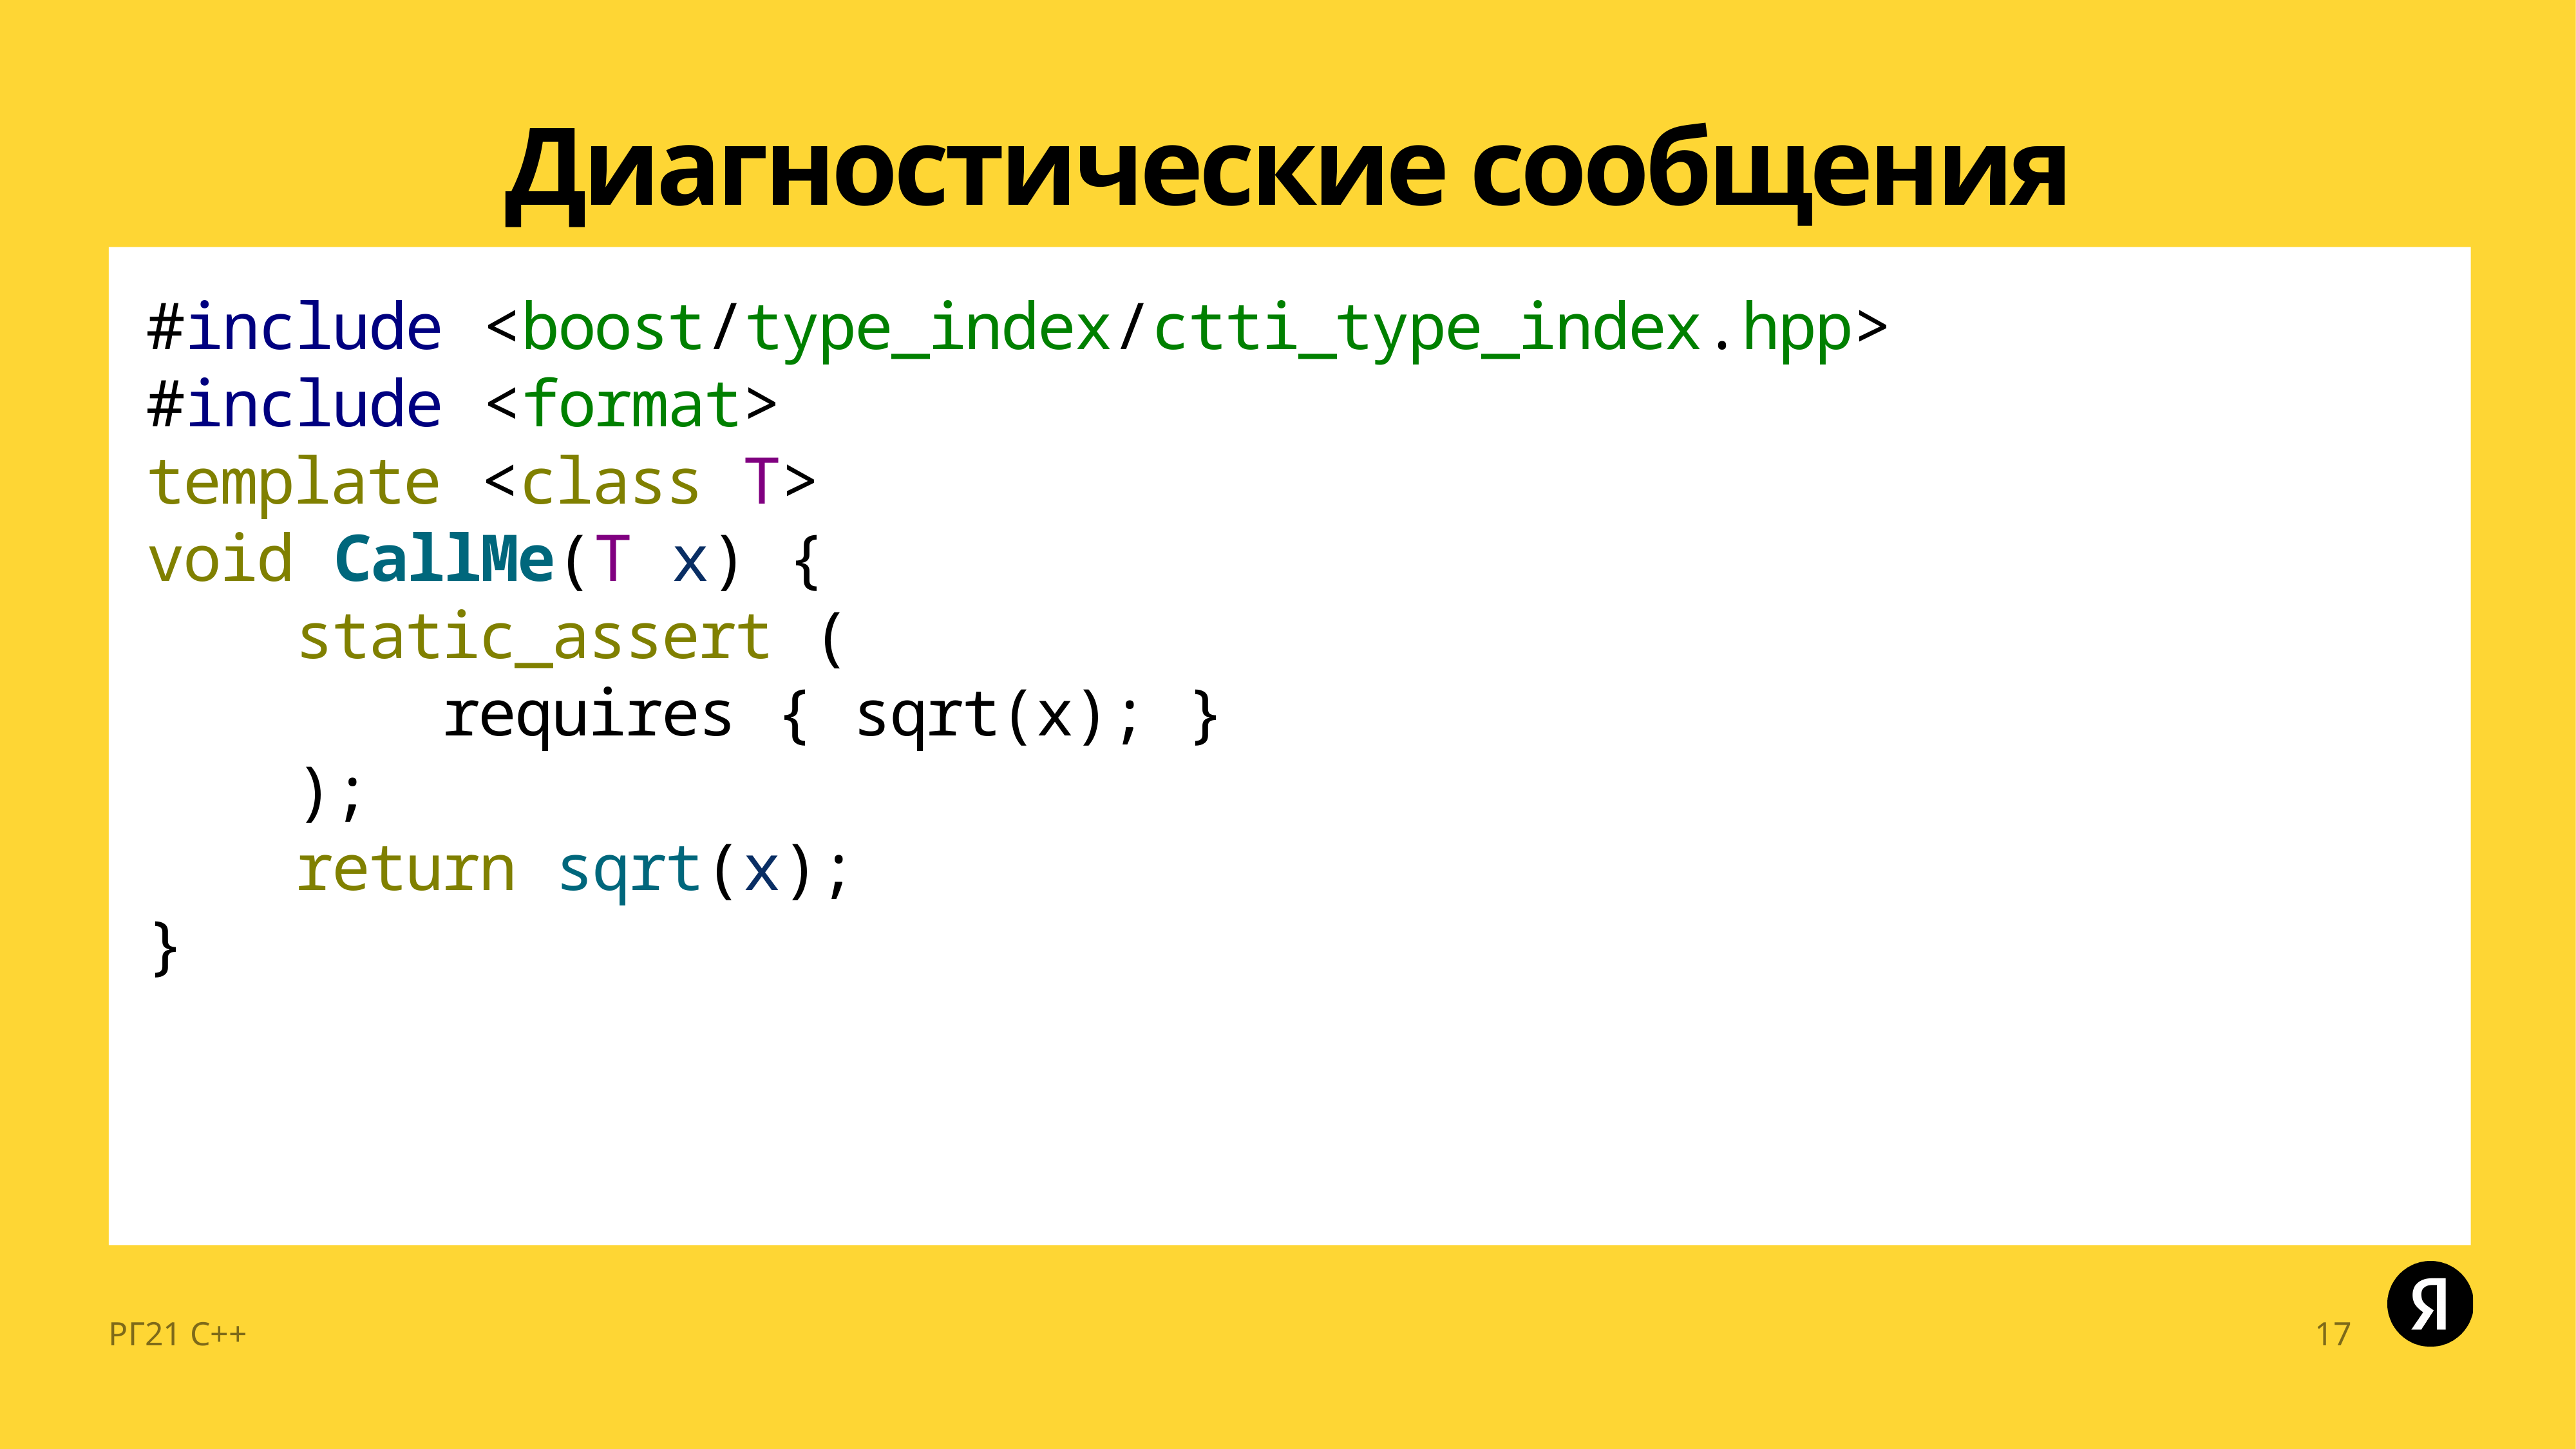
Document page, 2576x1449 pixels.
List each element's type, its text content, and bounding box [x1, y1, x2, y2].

title Диагностические сообщения [106, 101, 2473, 228]
list #include <boost/type_index/ctti_type_index.hpp> #include <format> template <class T> void CallMe(T x) { static_assert ( requires { sqrt(x); } ); return sqrt(x); } [108, 247, 2471, 1245]
picture [2387, 1261, 2474, 1347]
